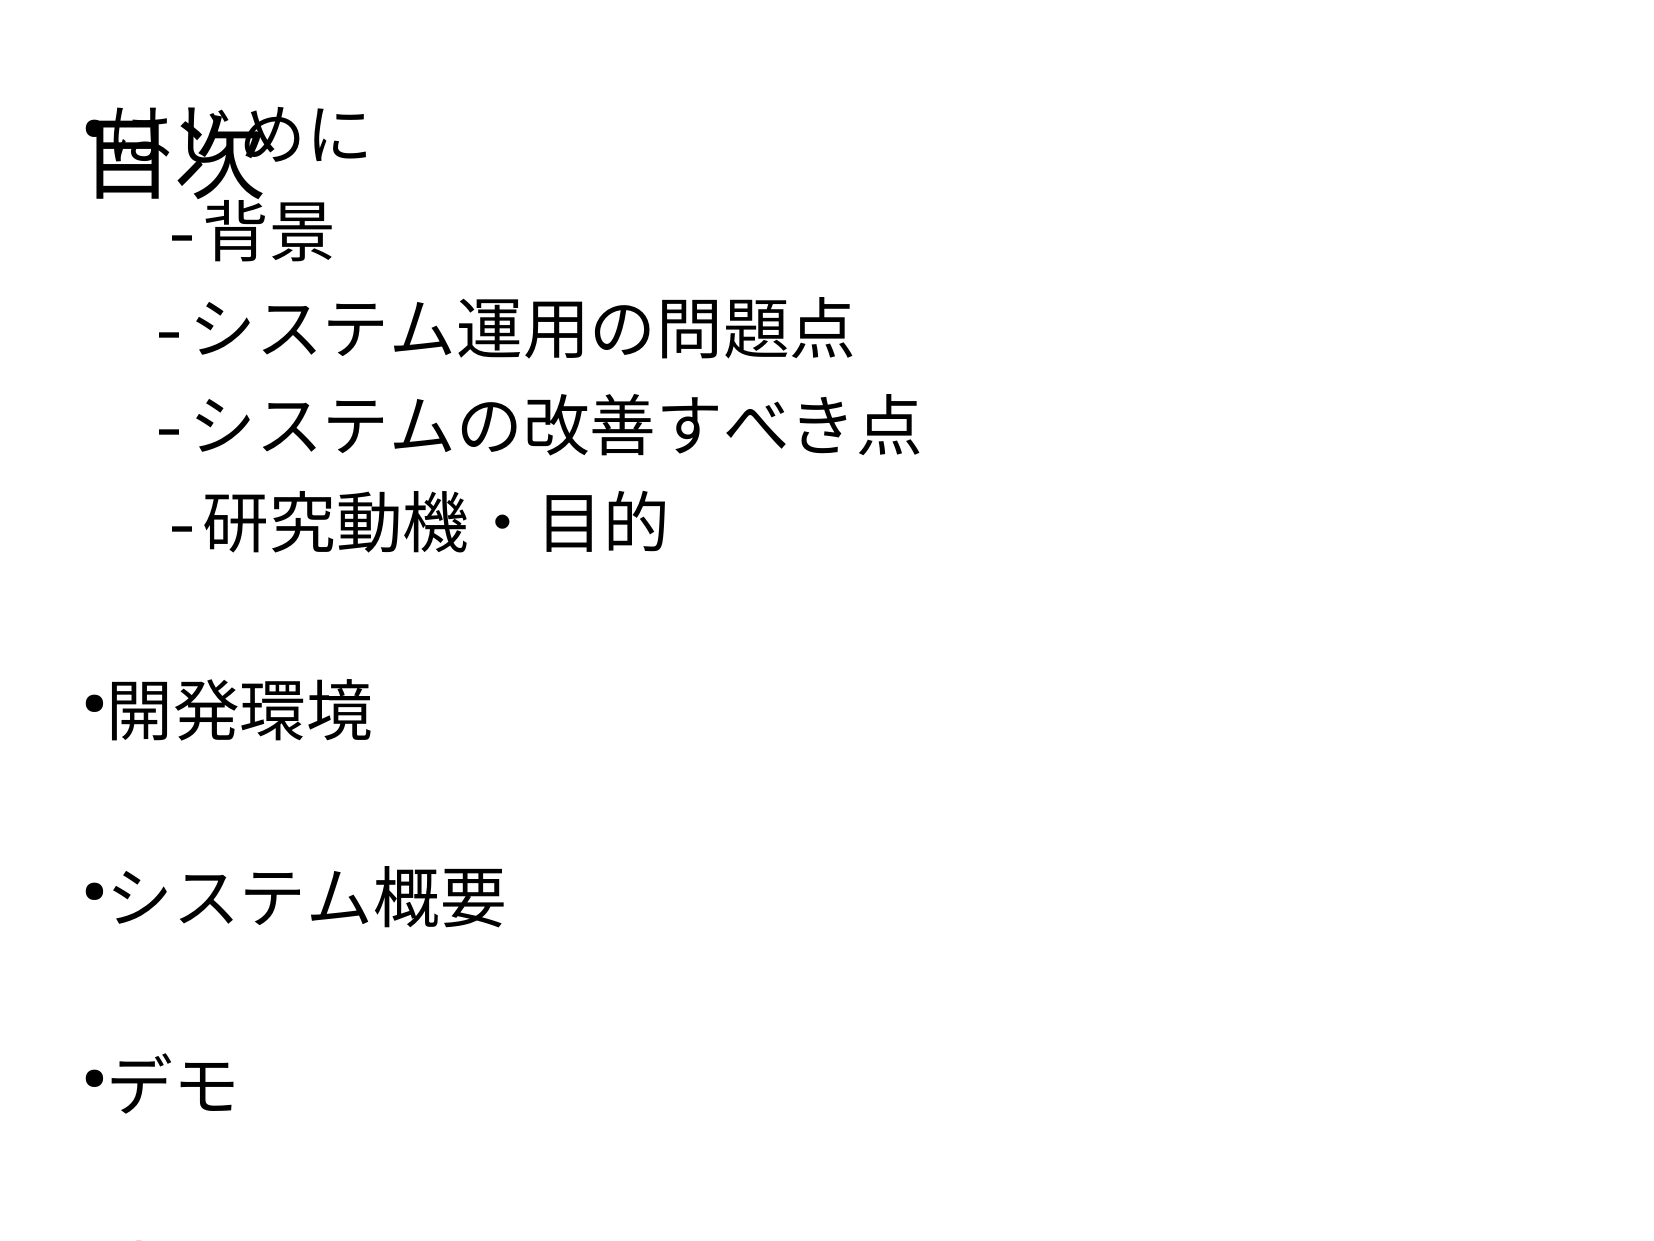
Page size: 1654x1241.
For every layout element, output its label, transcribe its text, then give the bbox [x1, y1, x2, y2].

title 目次 [287, 237, 318, 243]
title 目次 [220, 231, 251, 236]
title 目次 [220, 240, 251, 246]
subtitle はじめに -背景 -システム運用の問題点 -システムの改善すべき点 -研究動機・目的 開発環境 システム概要 デモ 今後の課題 [82, 265, 1571, 1134]
title 目次 [82, 56, 1571, 250]
